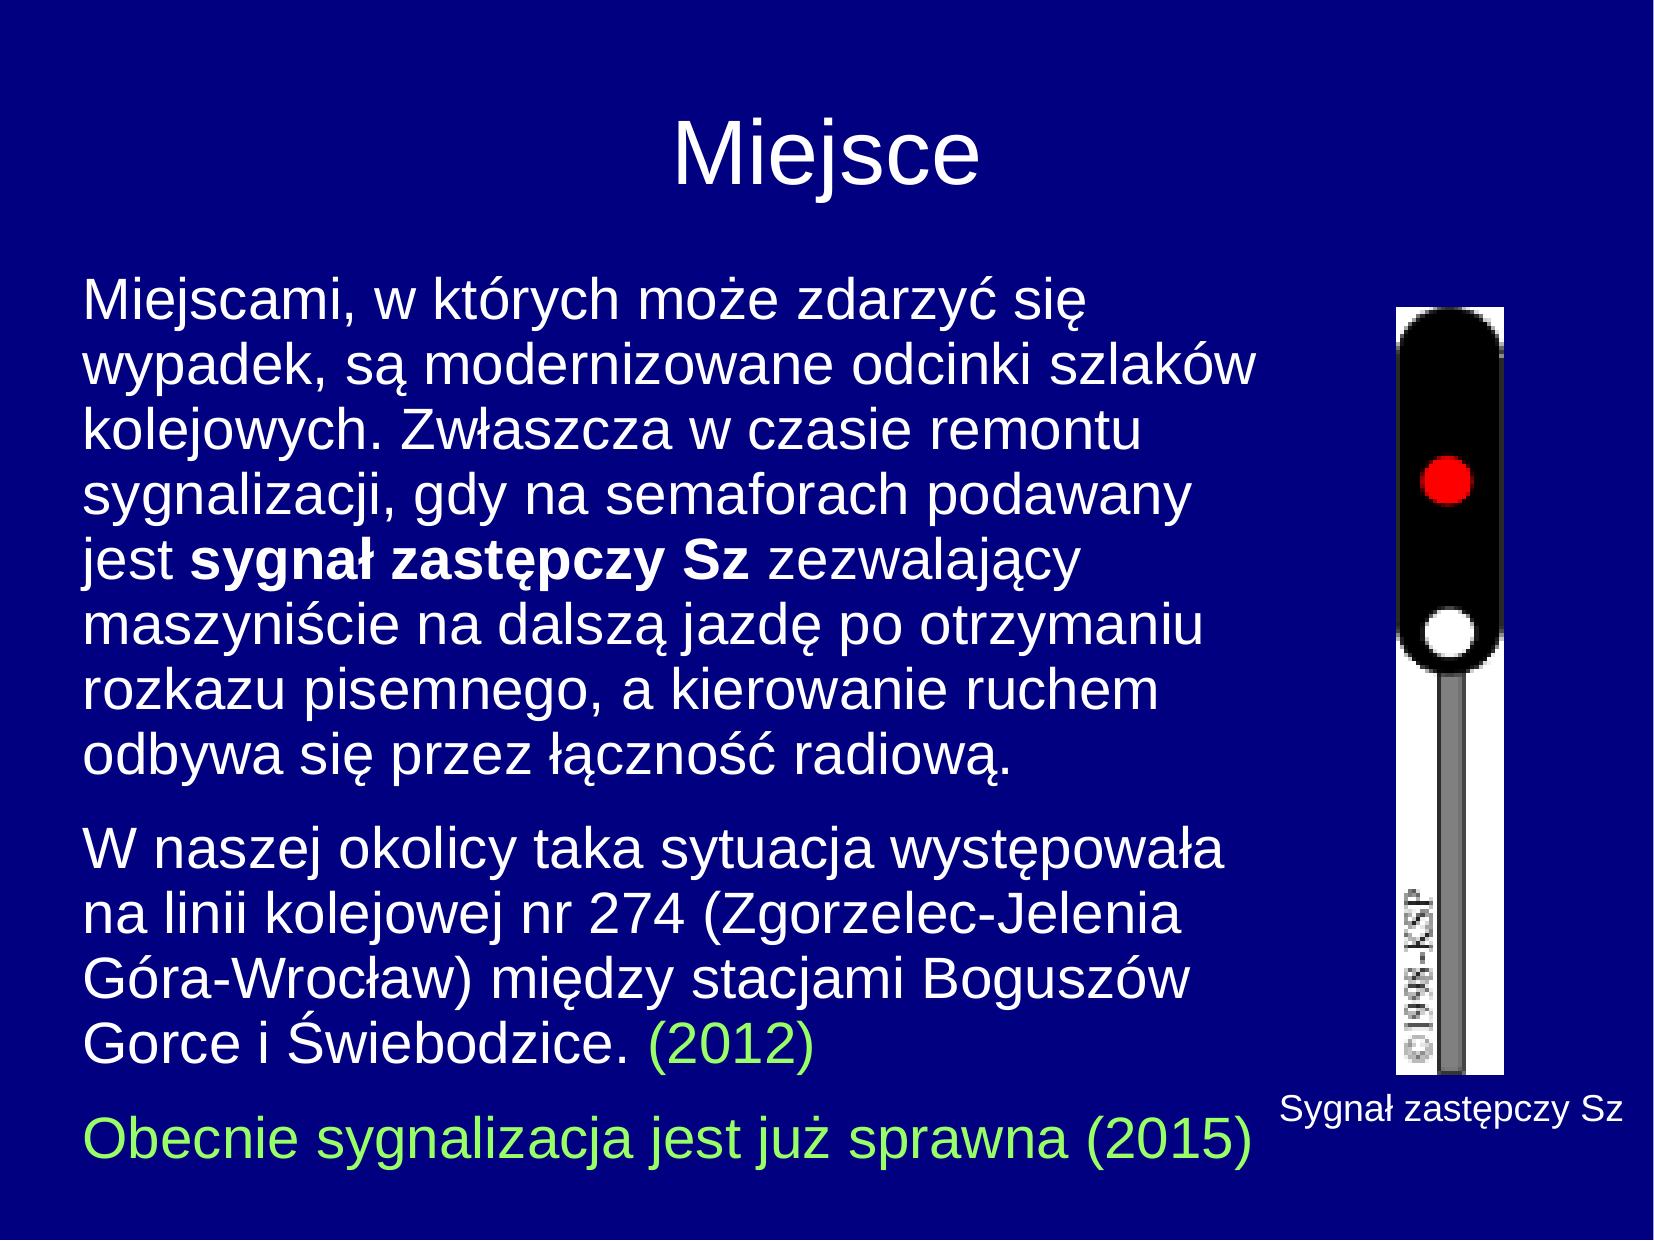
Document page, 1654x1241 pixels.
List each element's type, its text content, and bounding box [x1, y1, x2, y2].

list Miejscami, w których może zdarzyć się wypadek, są modernizowane odcinki szlaków kolejowych. Zwłaszcza w czasie remontu sygnalizacji, gdy na semaforach podawany jest sygnał zastępczy Sz zezwalający maszyniście na dalszą jazdę po otrzymaniu rozkazu pisemnego, a kierowanie ruchem odbywa się przez łączność radiową. W naszej okolicy taka sytuacja występowała na linii kolejowej nr 274 (Zgorzelec-Jelenia Góra-Wrocław) między stacjami Boguszów Gorce i Świebodzice. (2012) Obecnie sygnalizacja jest już sprawna (2015) [82, 266, 1276, 1217]
title Miejsce [82, 49, 1571, 257]
text_box Sygnał zastępczy Sz [1263, 1080, 1640, 1137]
picture [1396, 307, 1504, 1075]
